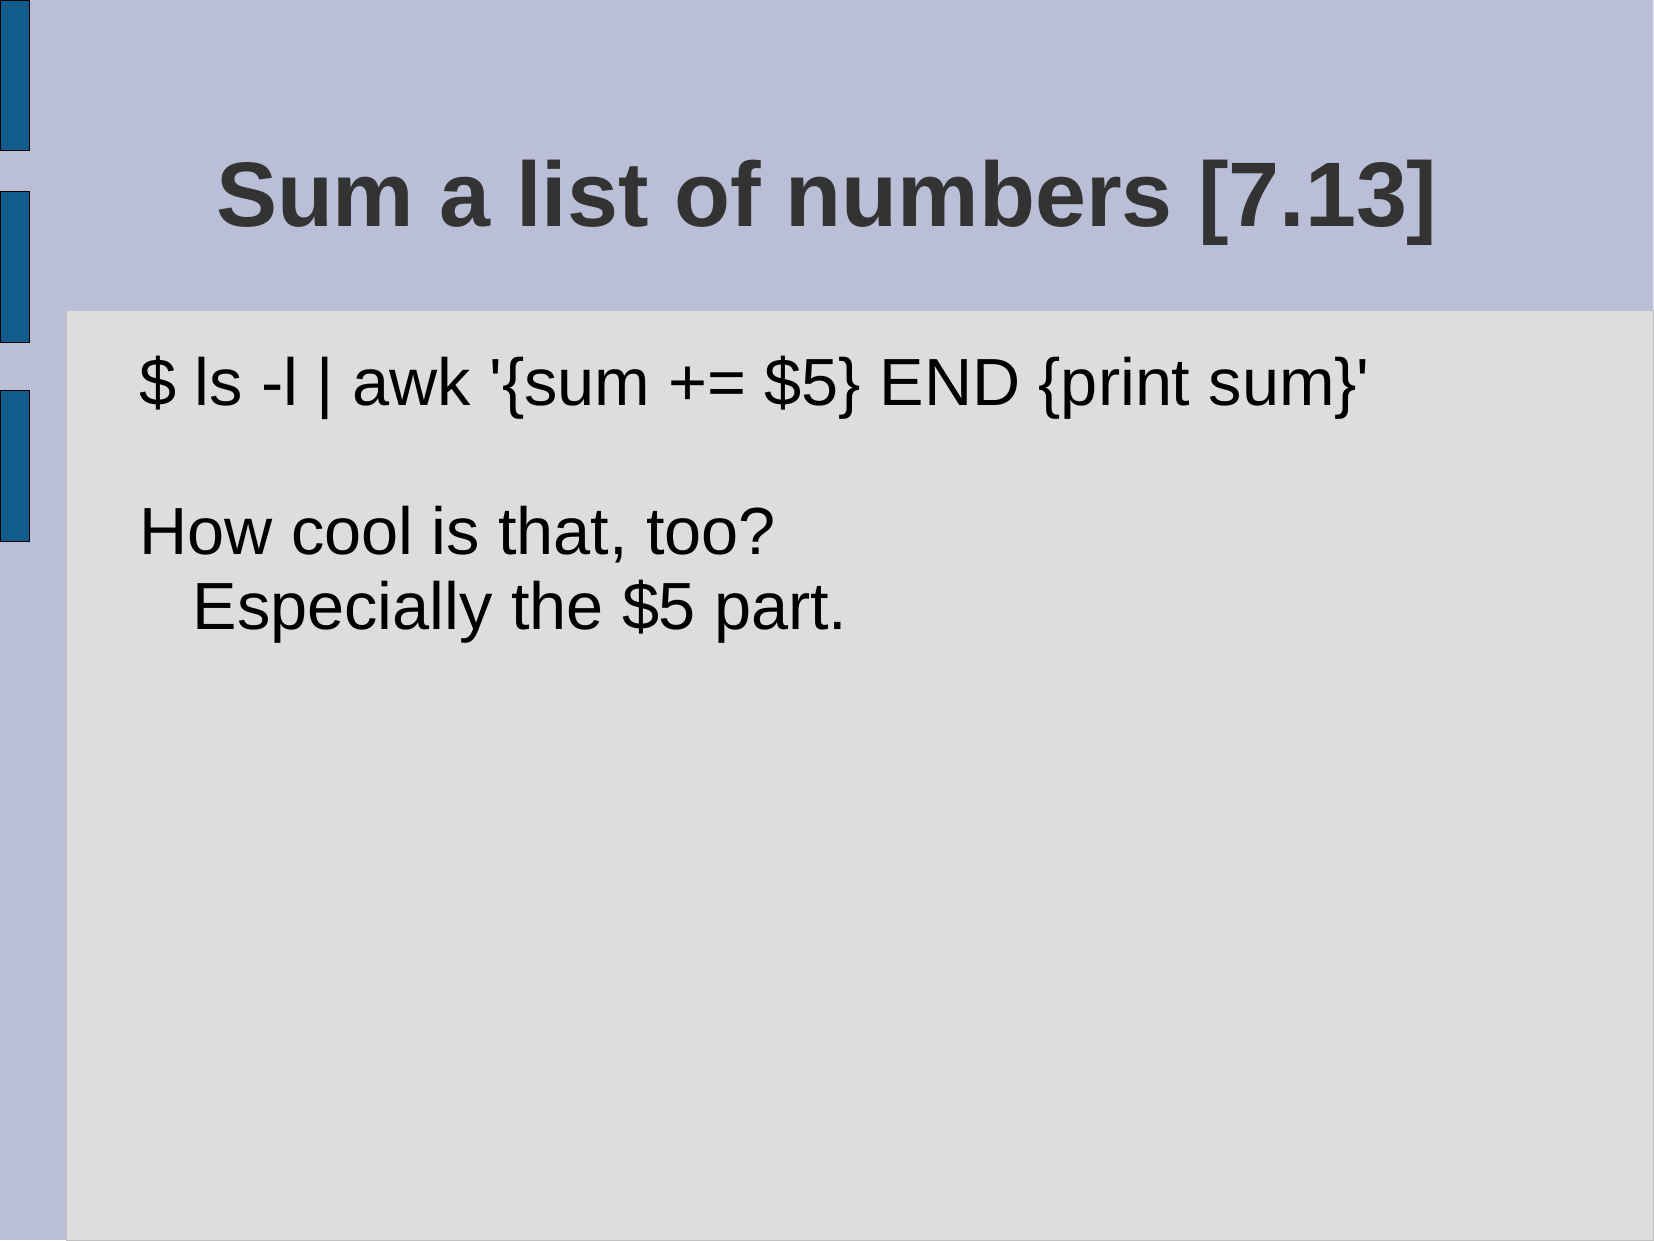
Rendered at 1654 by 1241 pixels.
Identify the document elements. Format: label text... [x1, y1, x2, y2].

title Sum a list of numbers [7.13] [121, 98, 1534, 291]
list $ ls -l | awk '{sum += $5} END {print sum}' How cool is that, too? Especially the $5 part. [121, 344, 1534, 1112]
